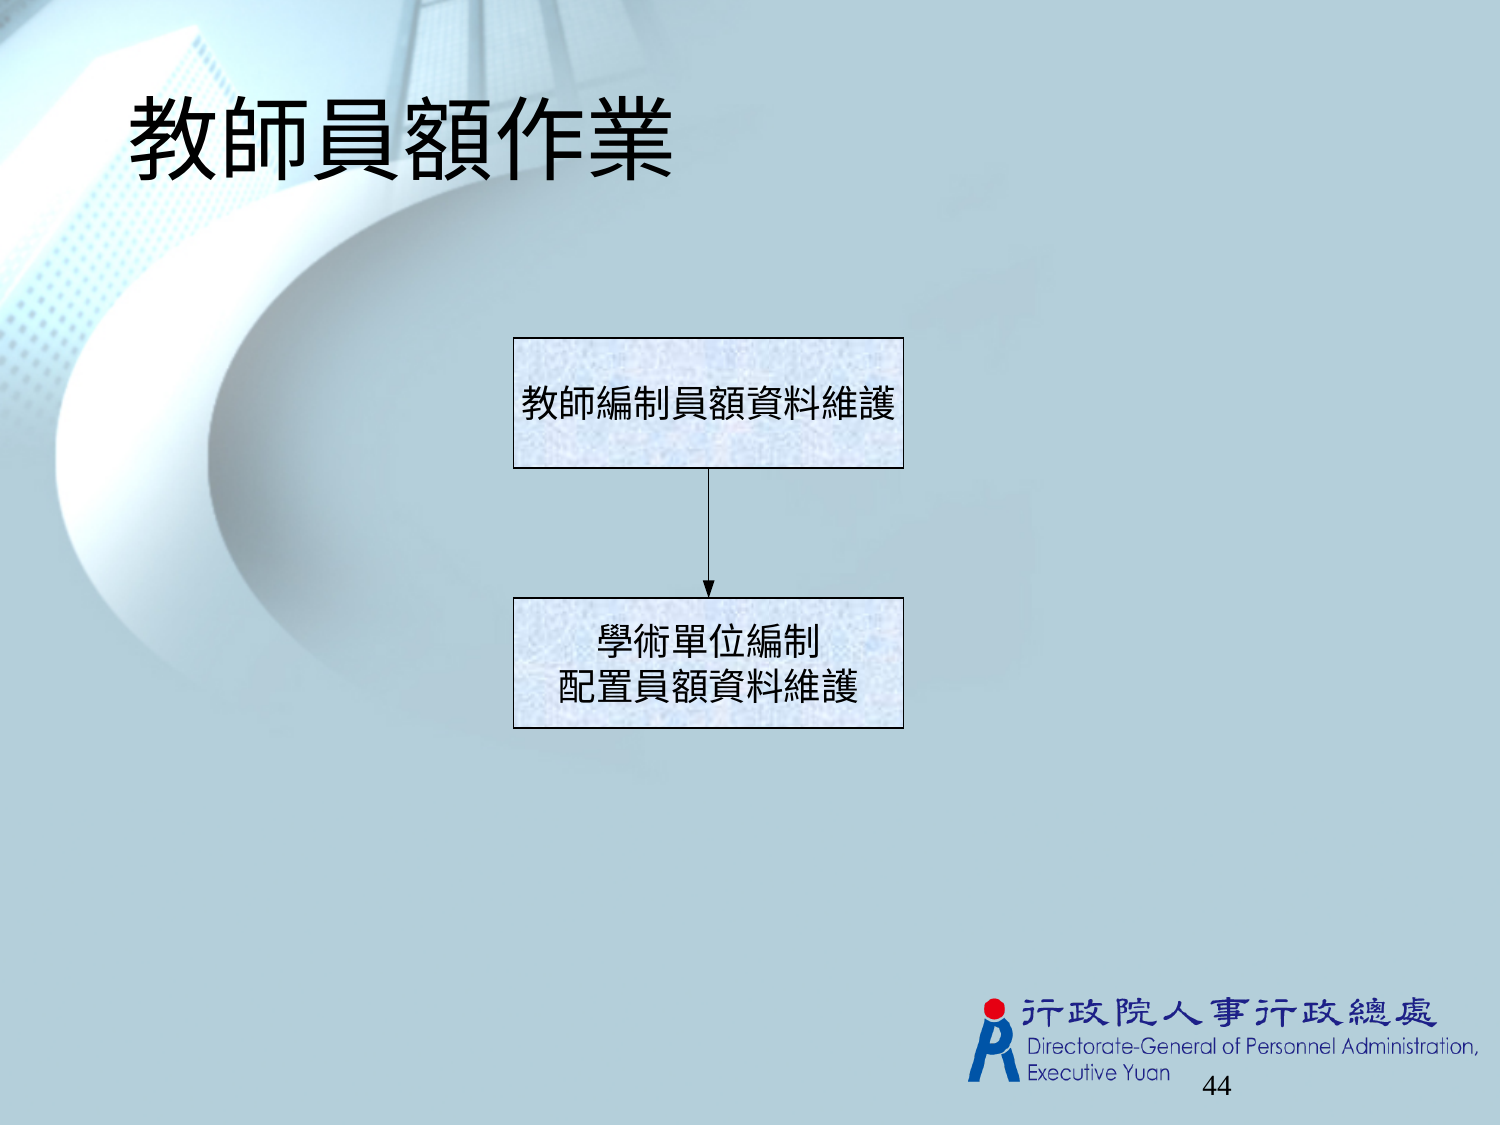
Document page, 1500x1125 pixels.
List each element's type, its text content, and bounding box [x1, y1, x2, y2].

text_box 學術單位編制 配置員額資料維護 [514, 598, 904, 728]
text_box [1187, 1058, 1500, 1124]
text_box 教師編制員額資料維護 [514, 338, 904, 468]
title 教師員額作業 [112, 42, 1388, 231]
